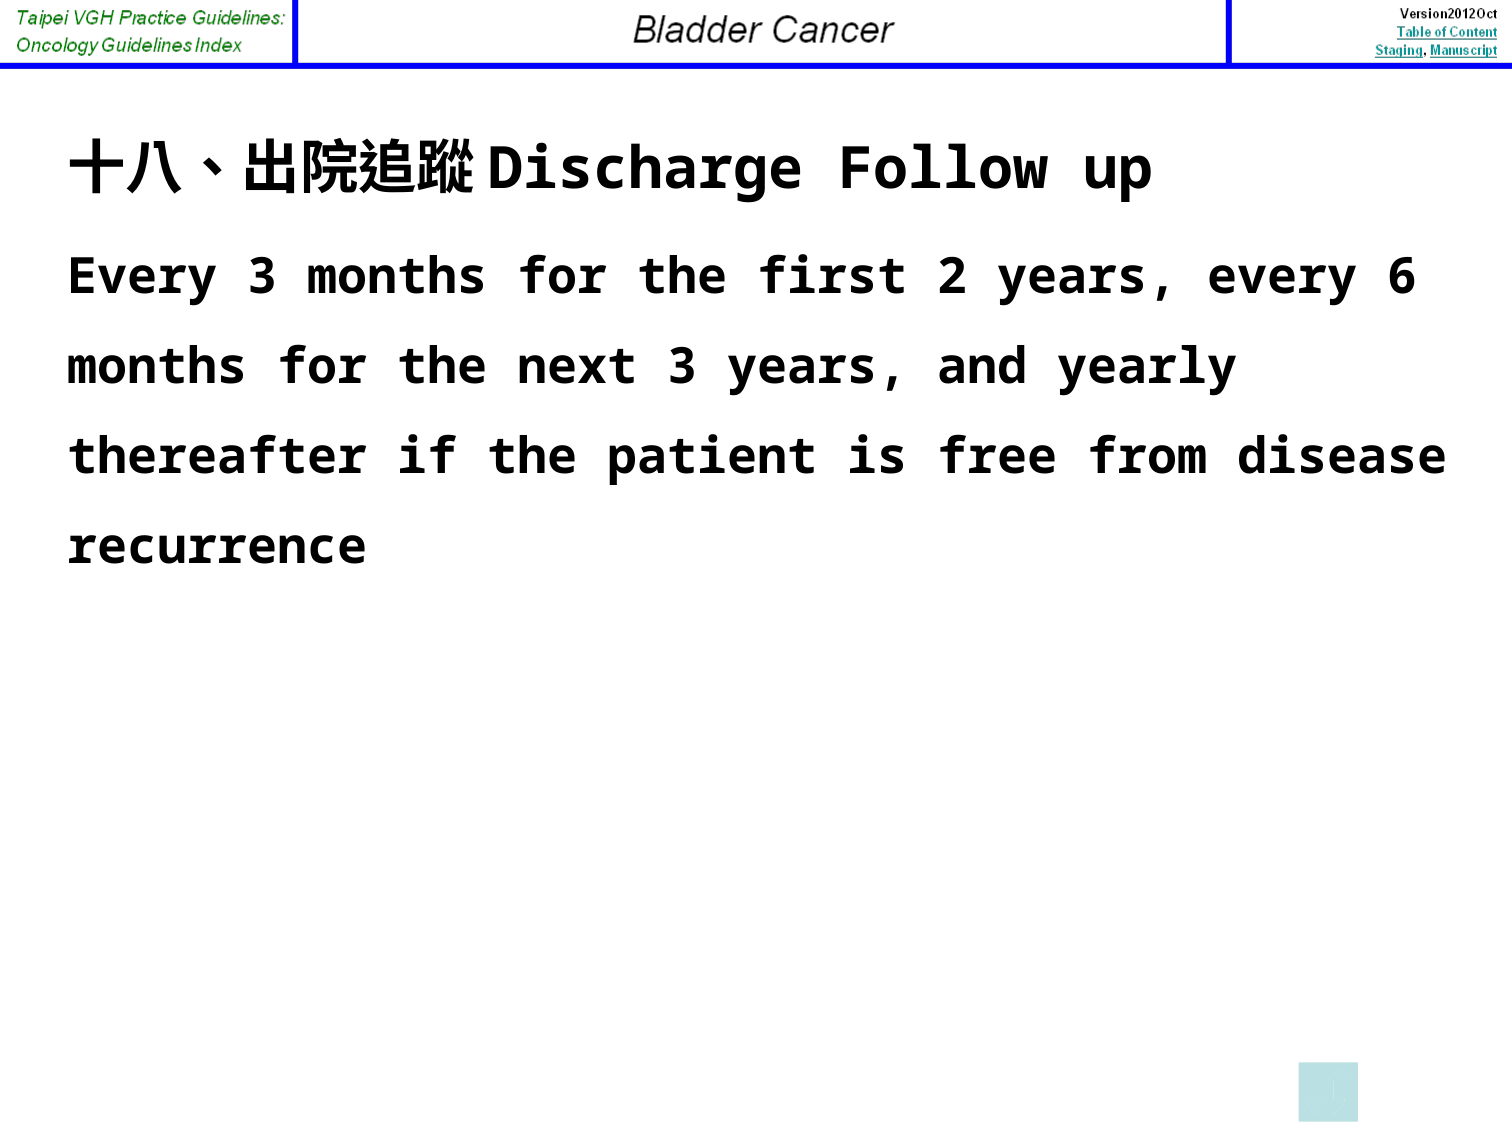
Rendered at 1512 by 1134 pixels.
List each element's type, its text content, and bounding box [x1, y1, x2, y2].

subtitle 十八、出院追蹤Discharge Follow up Every 3 months for the first 2 years, every 6 months for the next 3 years, and yearly thereafter if the patient is free from disease recurrence [52, 87, 1477, 532]
